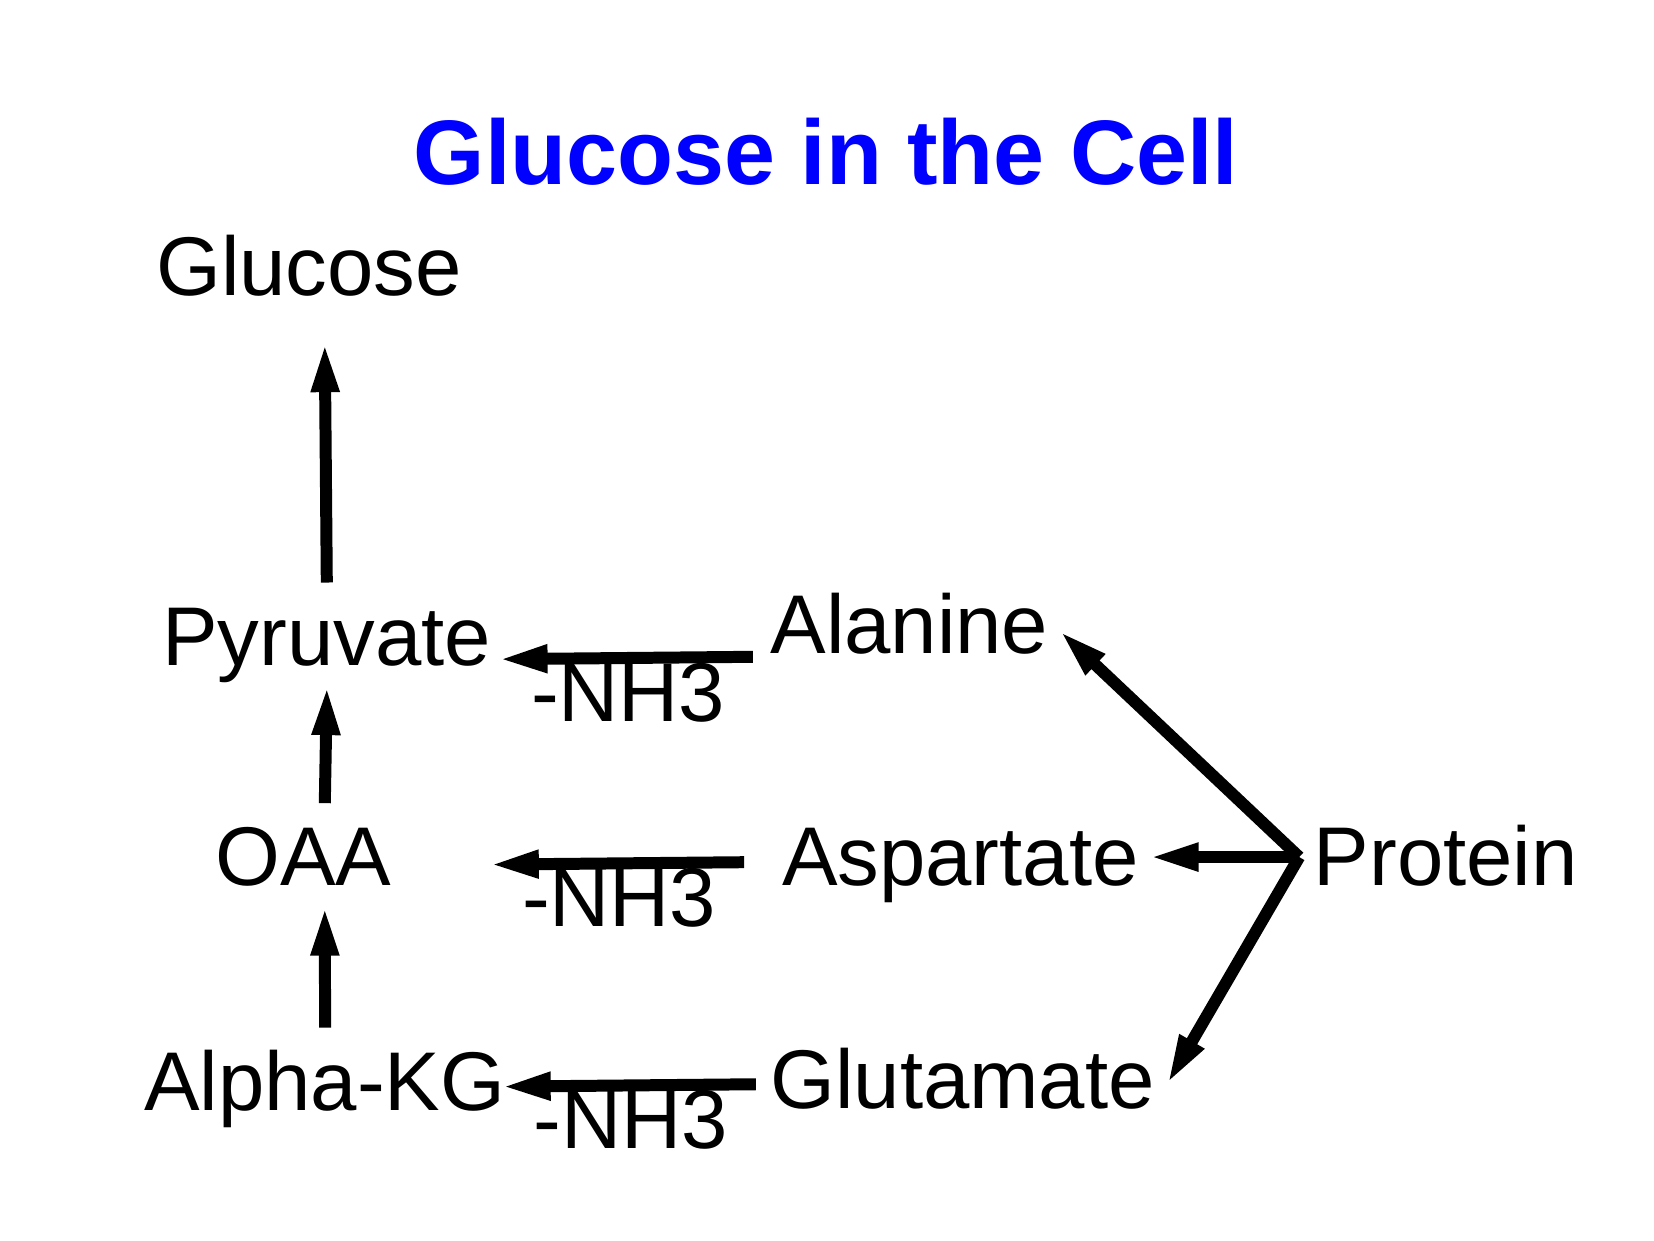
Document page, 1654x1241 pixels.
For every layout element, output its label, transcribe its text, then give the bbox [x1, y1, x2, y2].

text_box Glutamate [755, 1026, 1170, 1134]
text_box Alpha-KG [129, 1027, 521, 1136]
text_box Alanine [755, 571, 1063, 697]
text_box Protein [1299, 803, 1593, 911]
text_box Pyruvate [147, 582, 507, 691]
text_box Glucose [141, 212, 508, 348]
text_box Aspartate [767, 803, 1154, 911]
title Glucose in the Cell [82, 49, 1571, 257]
text_box OAA [200, 803, 449, 911]
